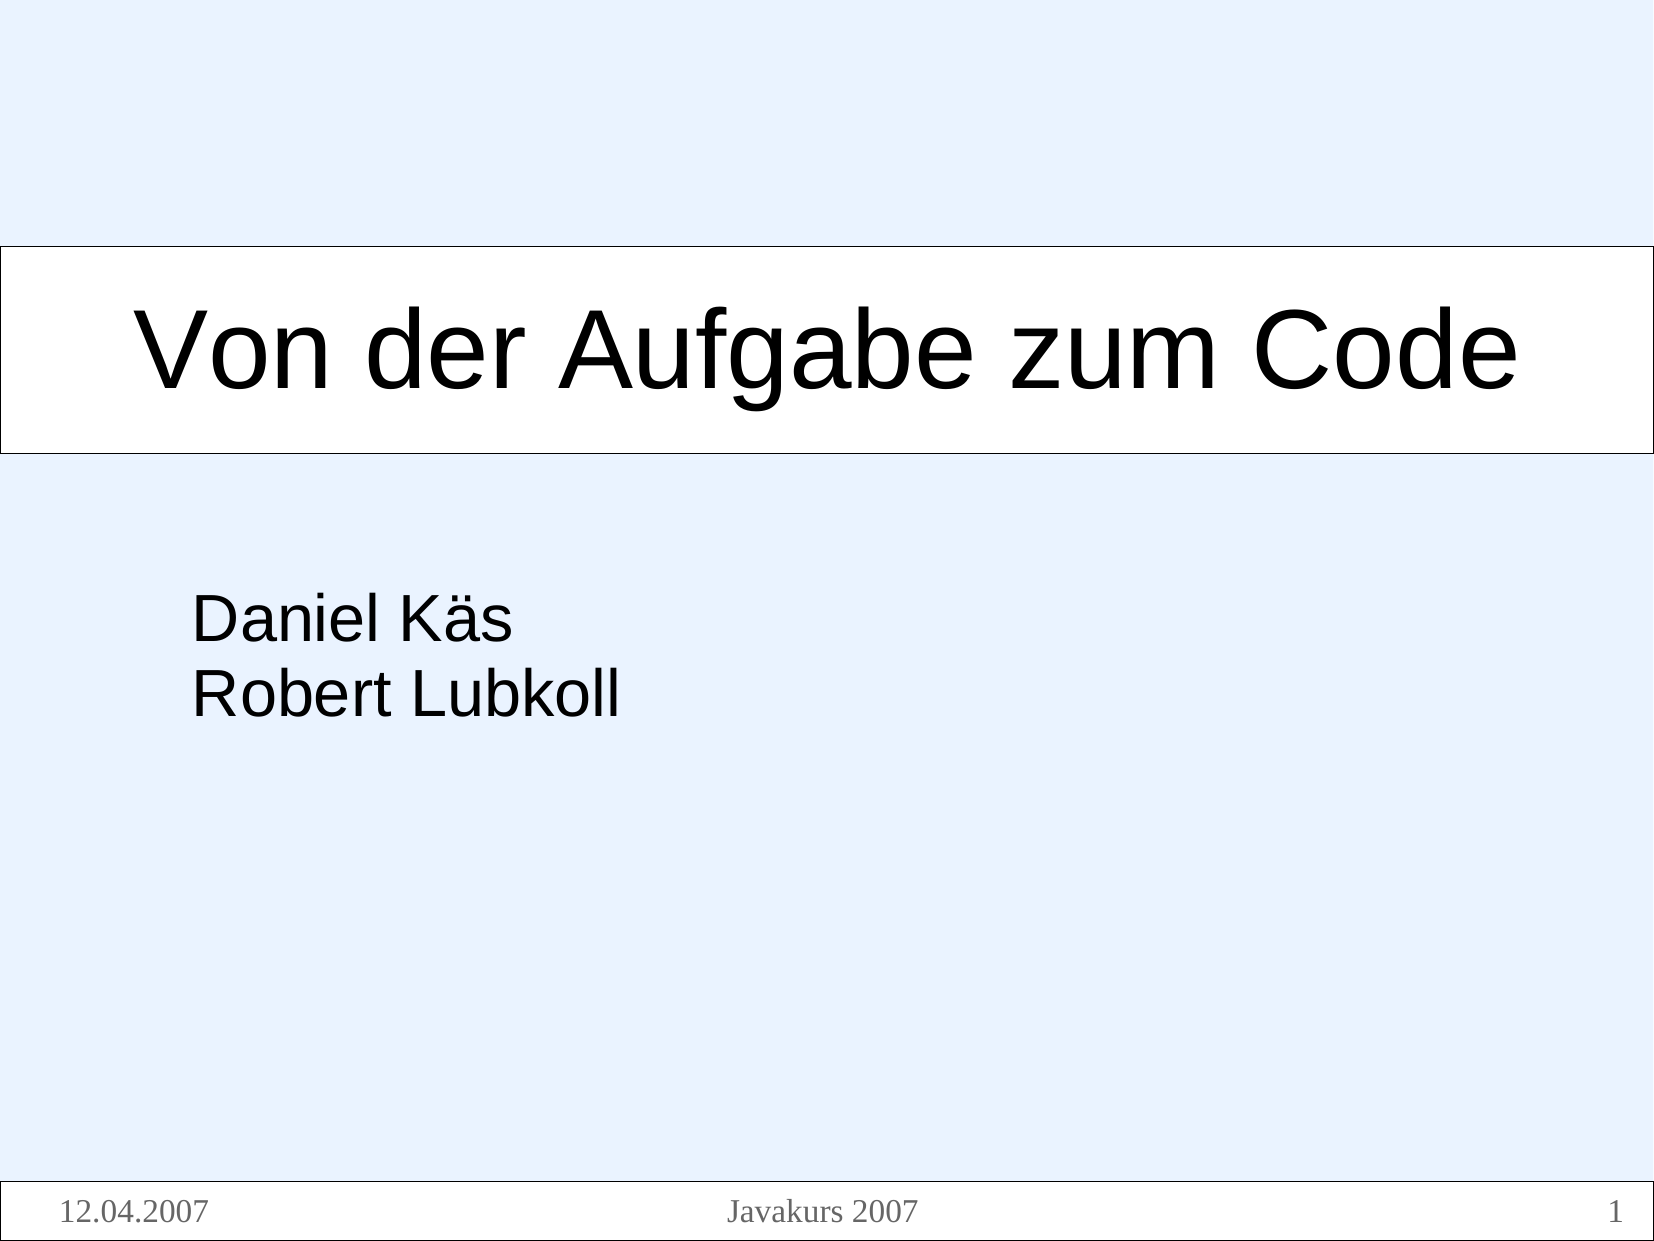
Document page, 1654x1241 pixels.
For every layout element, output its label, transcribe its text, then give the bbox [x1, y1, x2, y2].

text_box Daniel Käs Robert Lubkoll [177, 573, 945, 739]
title Von der Aufgabe zum Code [0, 246, 1654, 454]
